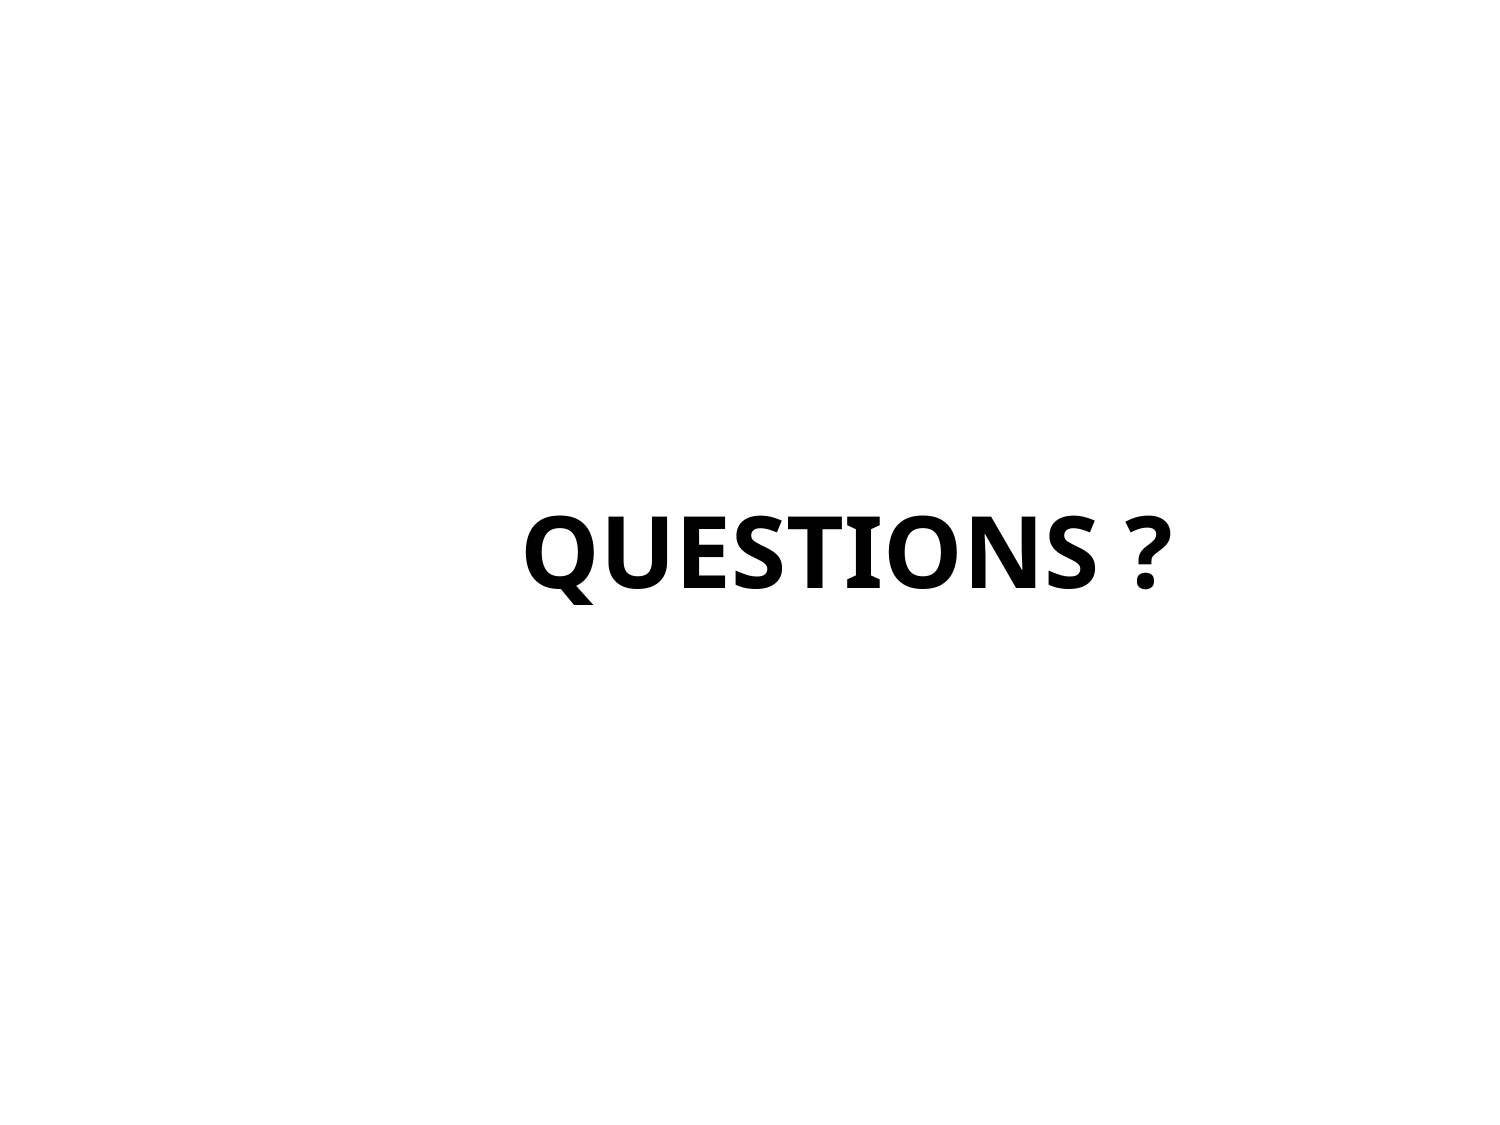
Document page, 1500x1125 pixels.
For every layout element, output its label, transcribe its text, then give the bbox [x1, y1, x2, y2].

list QUESTIONS ? [85, 207, 1408, 931]
